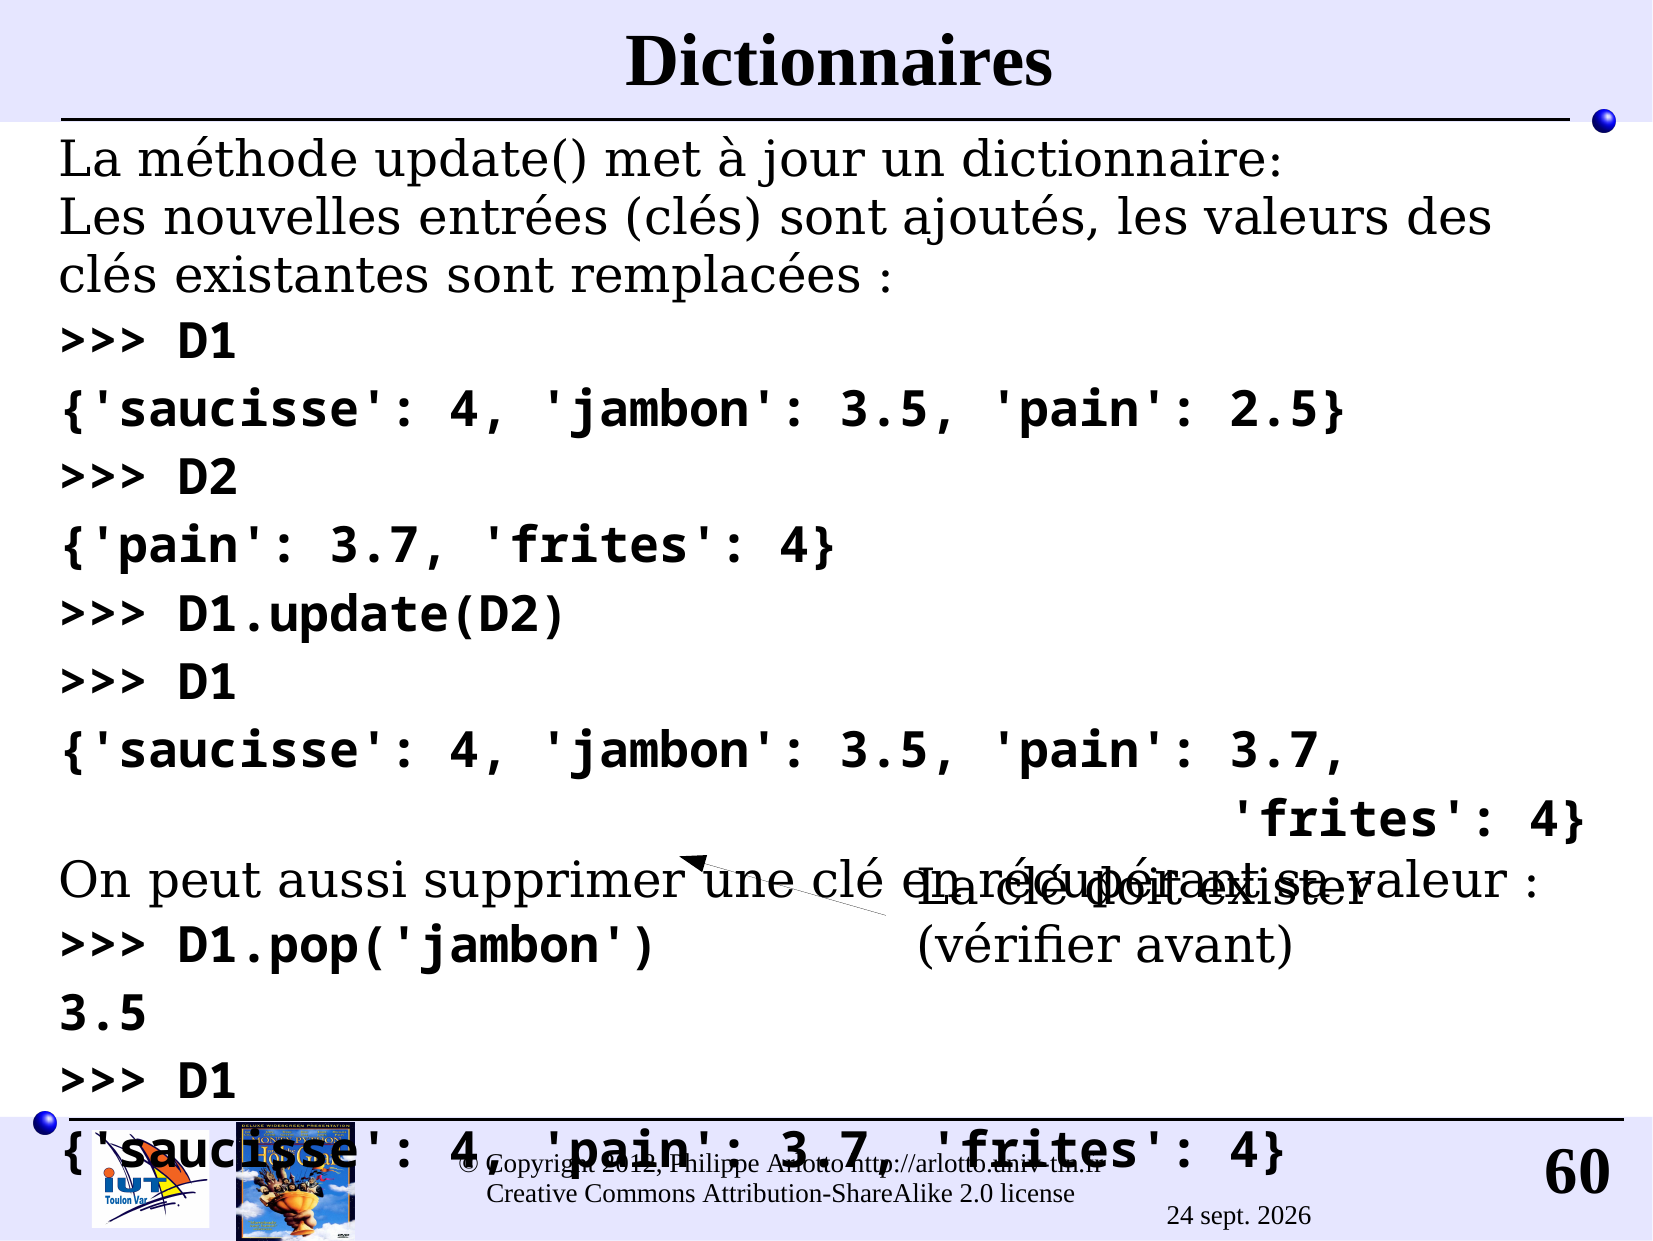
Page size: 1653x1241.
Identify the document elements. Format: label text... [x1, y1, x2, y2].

text_box La méthode update() met à jour un dictionnaire: Les nouvelles entrées (clés) sont ajoutés, les valeurs des clés existantes sont remplacées : >>> D1 {'saucisse': 4, 'jambon': 3.5, 'pain': 2.5} >>> D2 {'pain': 3.7, 'frites': 4} >>> D1.update(D2) >>> D1 {'saucisse': 4, 'jambon': 3.5, 'pain': 3.7, 'frites': 4} On peut aussi supprimer une clé en récupérant sa valeur : >>> D1.pop('jambon') 3.5 >>> D1 {'saucisse': 4, 'pain': 3.7, 'frites': 4} [59, 129, 1590, 1241]
text_box La clé doit exister (vérifier avant) [916, 857, 1388, 976]
title Dictionnaires [95, 14, 1585, 107]
